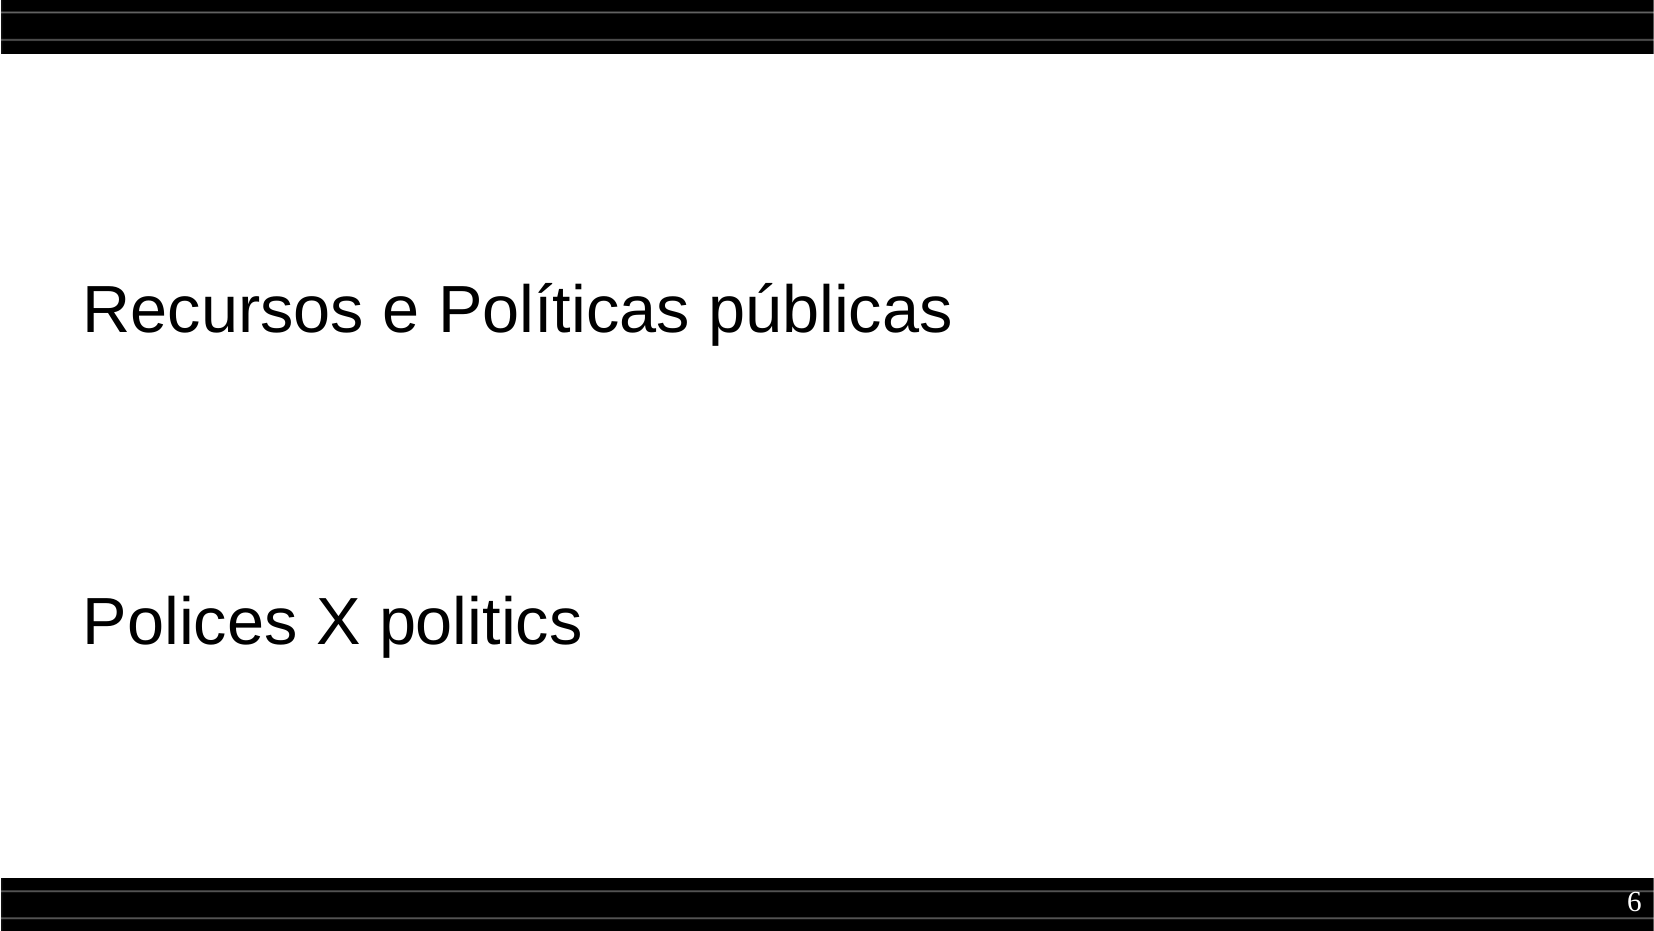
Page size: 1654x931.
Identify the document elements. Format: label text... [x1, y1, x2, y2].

picture [1, 0, 1654, 54]
list Recursos e Políticas públicas Polices X politics [82, 271, 1571, 758]
picture [1, 878, 1654, 931]
